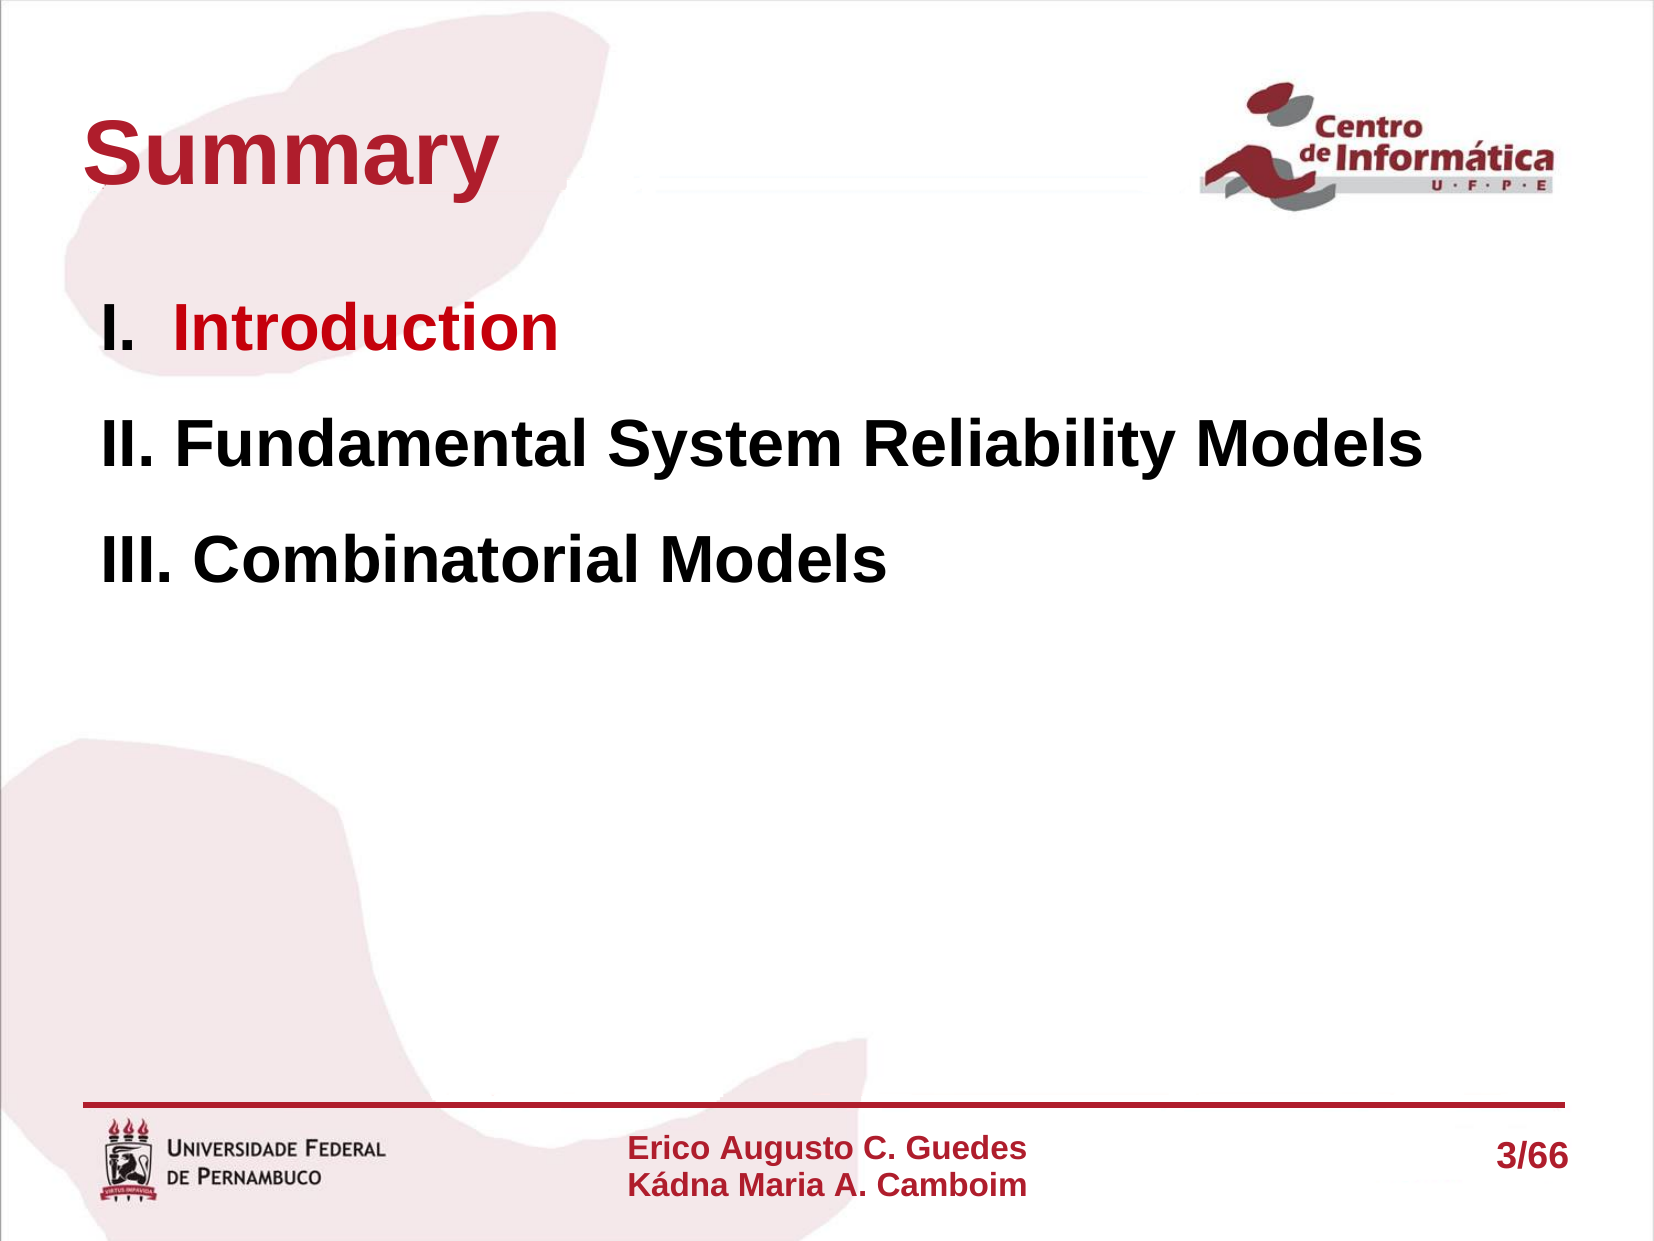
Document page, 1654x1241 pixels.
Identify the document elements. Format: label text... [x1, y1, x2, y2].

list Introduction Fundamental System Reliability Models Combinatorial Models [82, 290, 1571, 1109]
title Summary [82, 49, 1571, 257]
picture [0, 0, 1654, 1241]
